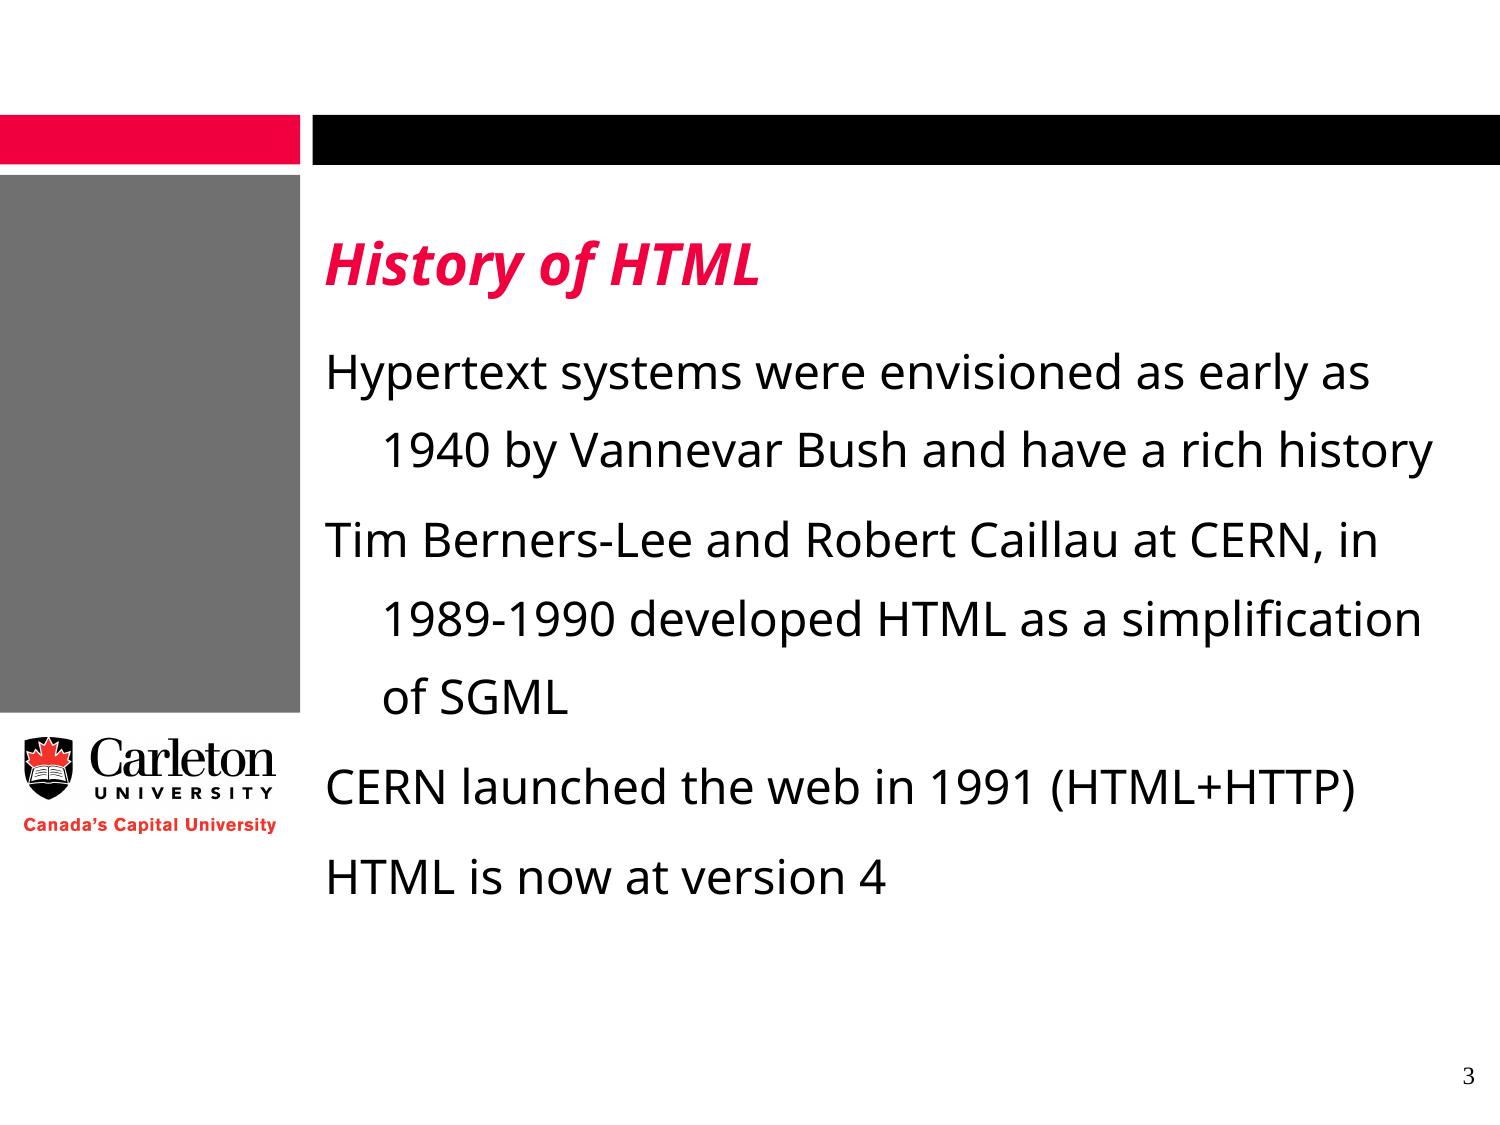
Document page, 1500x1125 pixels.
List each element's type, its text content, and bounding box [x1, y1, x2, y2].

list Hypertext systems were envisioned as early as 1940 by Vannevar Bush and have a rich history Tim Berners-Lee and Robert Caillau at CERN, in 1989-1990 developed HTML as a simplification of SGML CERN launched the web in 1991 (HTML+HTTP) HTML is now at version 4 [324, 324, 1450, 1036]
picture [24, 737, 276, 834]
title History of HTML [324, 194, 1450, 324]
